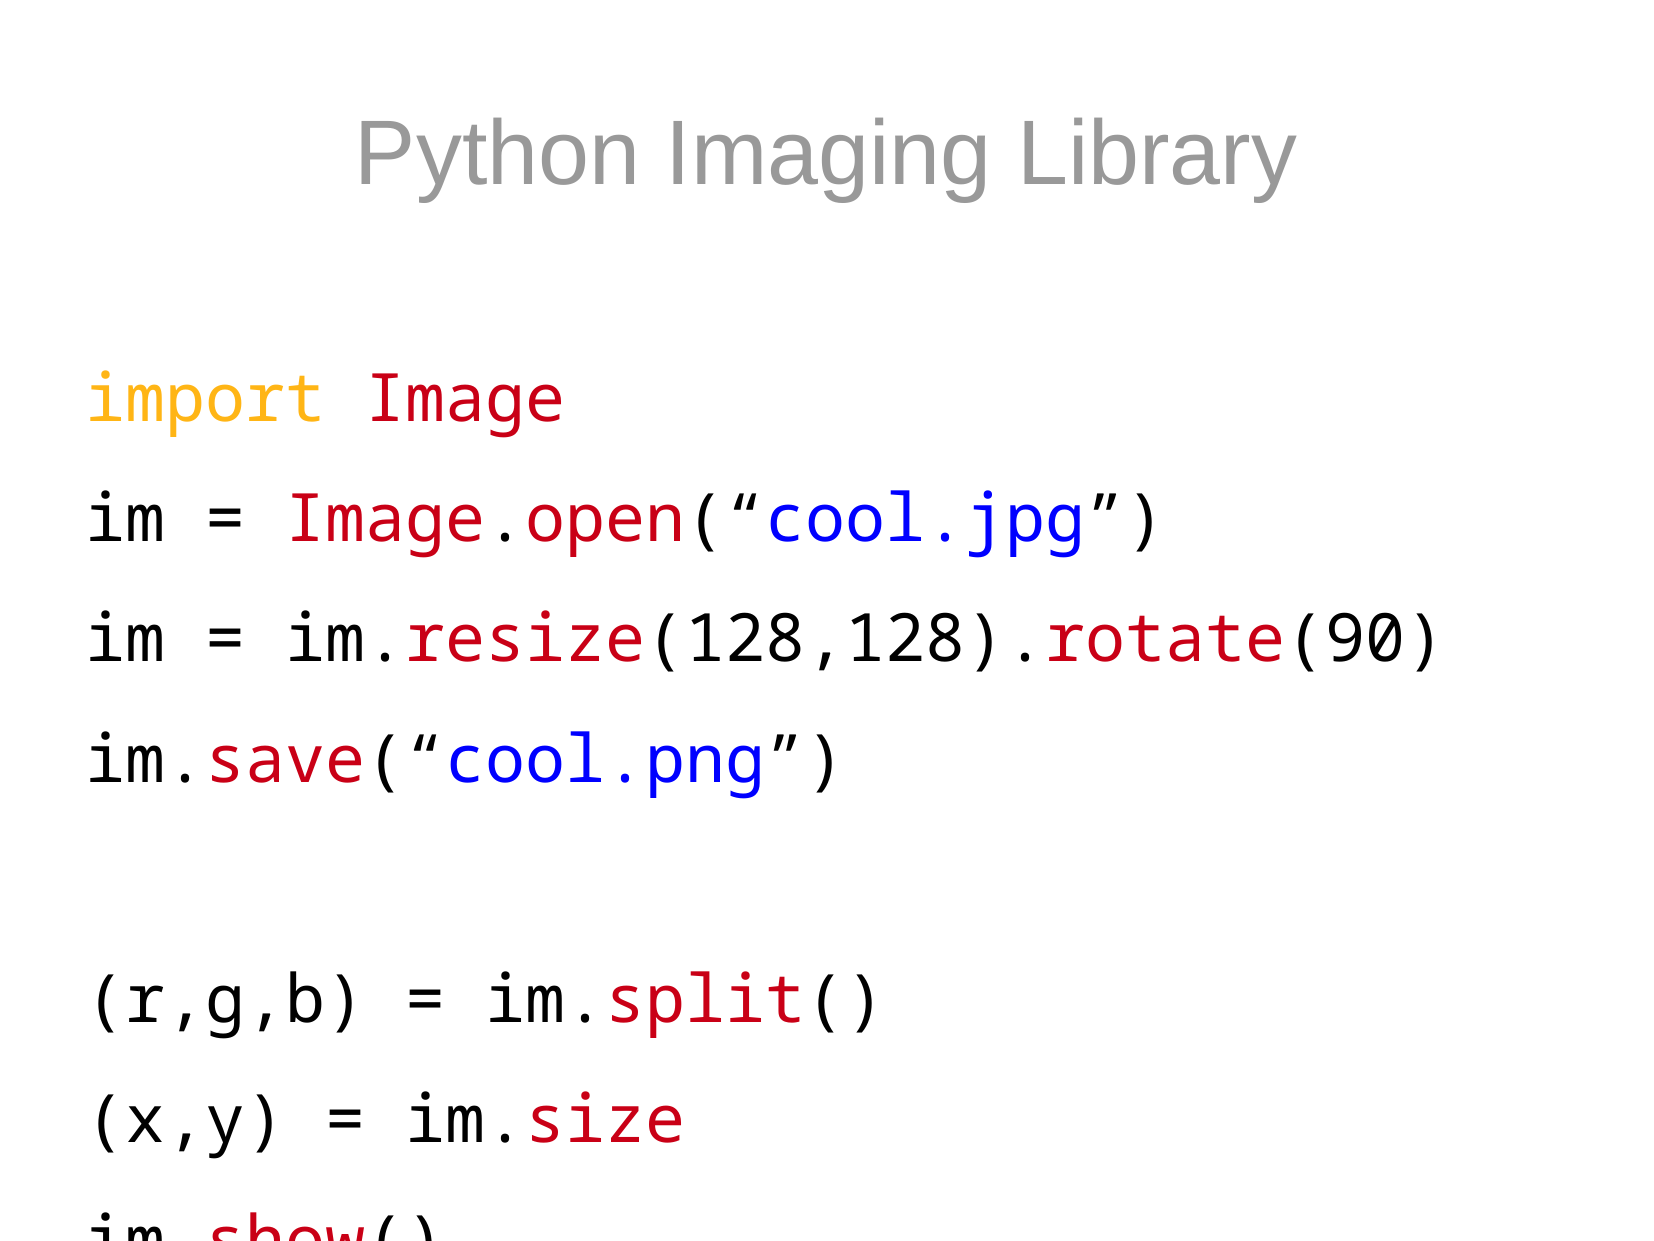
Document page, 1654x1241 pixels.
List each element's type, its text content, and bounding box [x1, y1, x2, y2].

text_box [104, 620, 1521, 705]
title Python Imaging Library [82, 49, 1571, 257]
list import Image im = Image.open(“cool.jpg”) im = im.resize(128,128).rotate(90) im.save(“cool.png”) (r,g,b) = im.split() (x,y) = im.size im.show() [67, 349, 1632, 1241]
